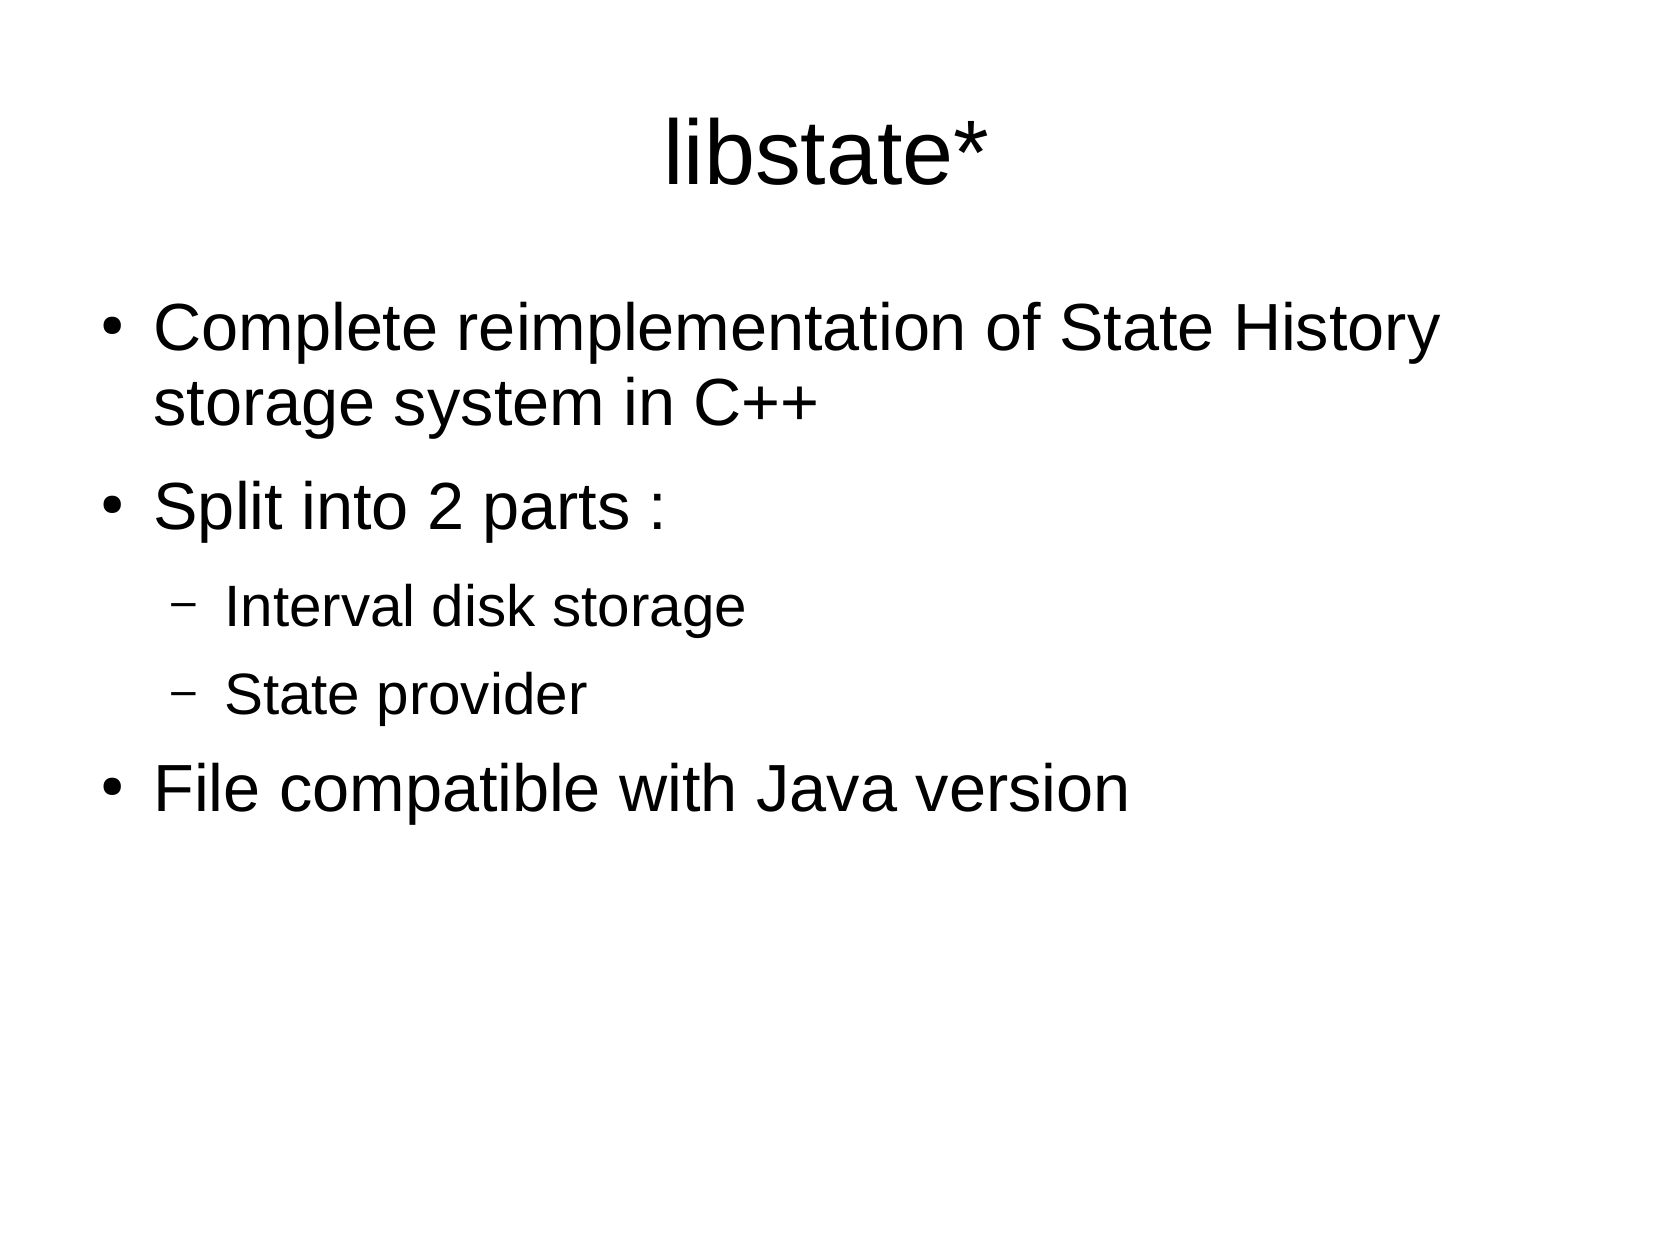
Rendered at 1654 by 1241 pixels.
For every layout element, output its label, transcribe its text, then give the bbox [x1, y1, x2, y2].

title libstate* [82, 49, 1571, 257]
list Complete reimplementation of State History storage system in C++ Split into 2 parts : Interval disk storage State provider File compatible with Java version [82, 290, 1538, 1010]
